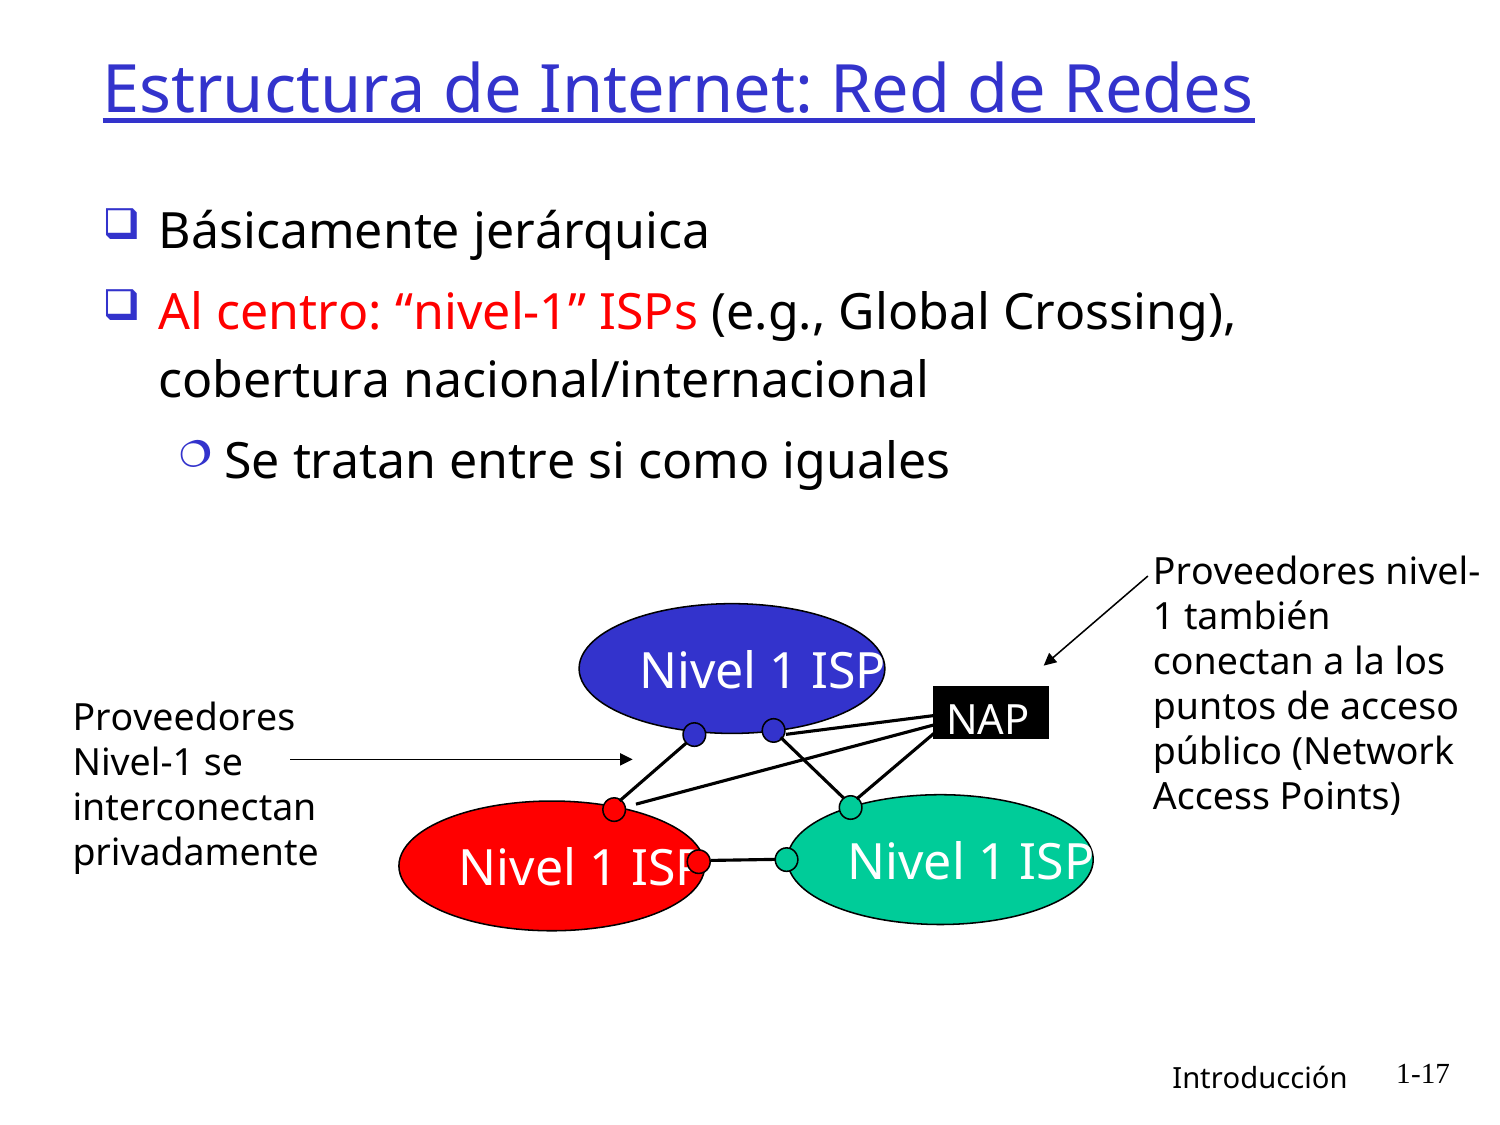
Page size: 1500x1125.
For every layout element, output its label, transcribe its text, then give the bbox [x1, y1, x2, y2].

text_box [602, 797, 626, 822]
title Estructura de Internet: Red de Redes [87, 16, 1463, 158]
text_box [687, 849, 711, 874]
text_box Proveedores Nivel-1 se interconectan privadamente [57, 685, 356, 881]
text_box Proveedores nivel-1 también conectan a la los puntos de acceso público (Network Access Points) [1138, 538, 1500, 825]
text_box Nivel 1 ISP [579, 603, 885, 734]
text_box NAP [931, 685, 1045, 751]
text_box [762, 718, 785, 743]
text_box [683, 722, 706, 747]
text_box Nivel 1 ISP [398, 801, 704, 931]
list Básicamente jerárquica Al centro: “nivel-1” ISPs (e.g., Global Crossing), cobertura nacional/internacional Se tratan entre si como iguales [87, 187, 1463, 1021]
text_box [1045, 686, 1049, 738]
text_box Nivel 1 ISP [789, 794, 1094, 925]
